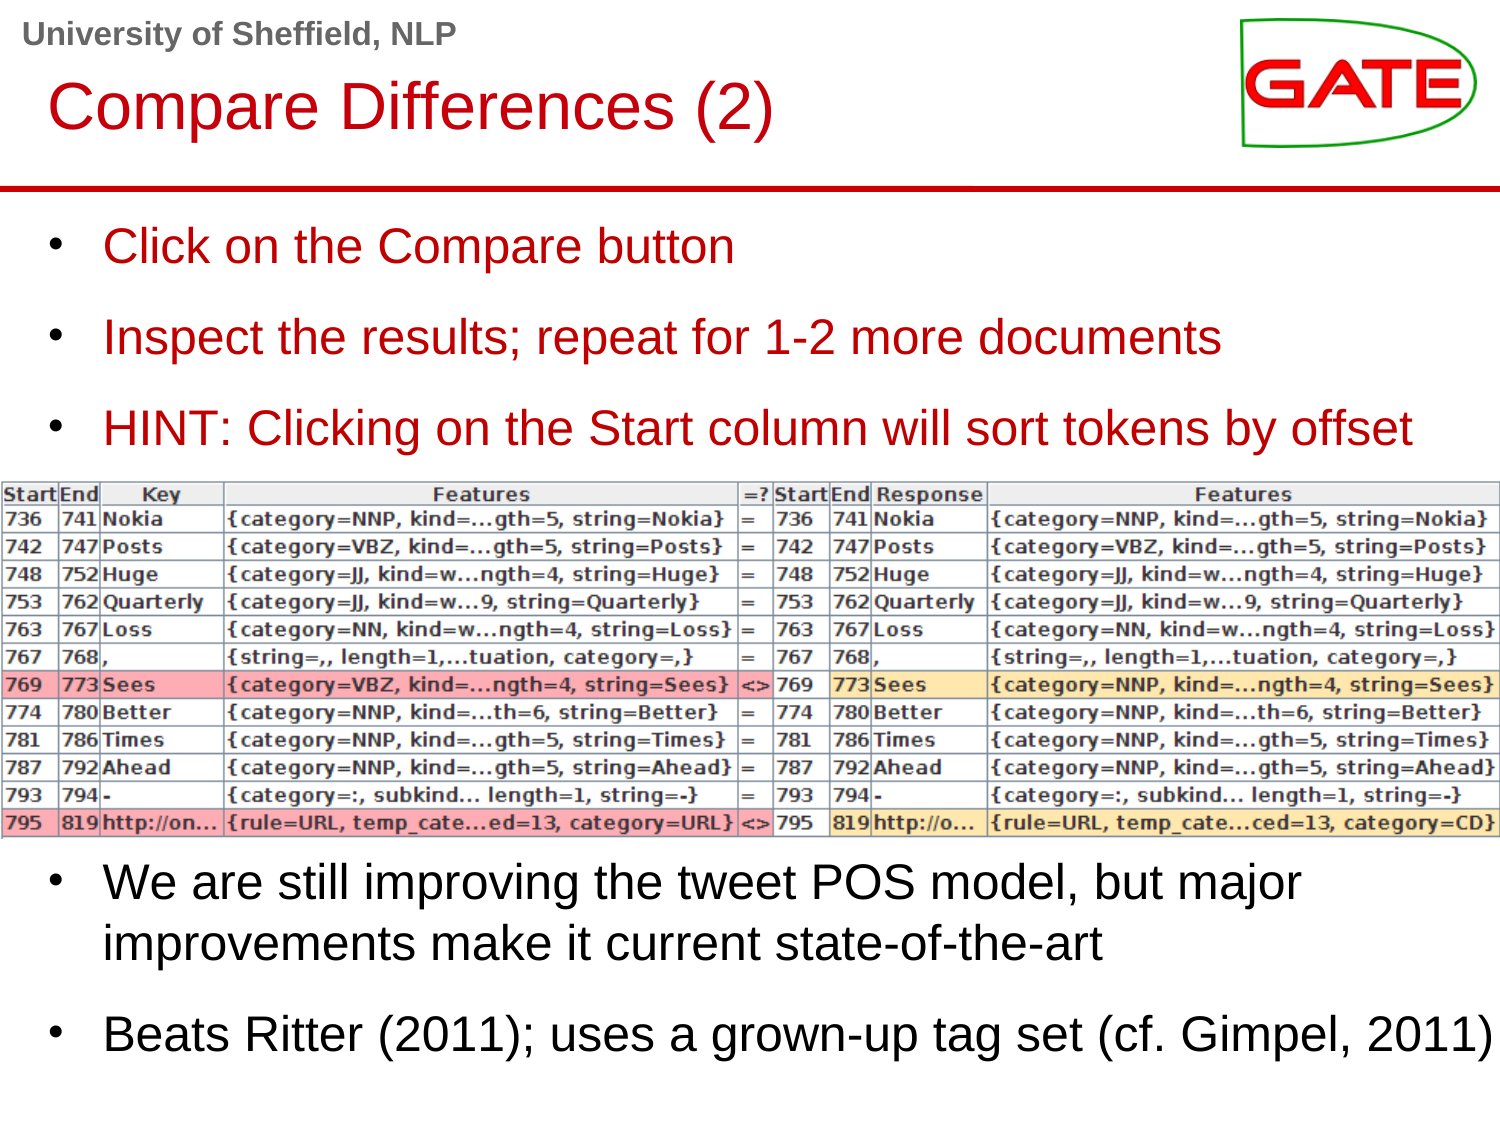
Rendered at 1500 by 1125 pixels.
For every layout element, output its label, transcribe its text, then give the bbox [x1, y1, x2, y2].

text_box Compare Differences (2) [47, 47, 1267, 168]
picture [0, 480, 1500, 839]
text_box Click on the Compare button Inspect the results; repeat for 1-2 more documents HINT: Clicking on the Start column will sort tokens by offset We are still improving the tweet POS model, but major improvements make it current state-of-the-art Beats Ritter (2011); uses a grown-up tag set (cf. Gimpel, 2011) [47, 212, 1500, 480]
text_box Click on the Compare button Inspect the results; repeat for 1-2 more documents HINT: Clicking on the Start column will sort tokens by offset We are still improving the tweet POS model, but major improvements make it current state-of-the-art Beats Ritter (2011); uses a grown-up tag set (cf. Gimpel, 2011) [47, 839, 1500, 1063]
picture [1240, 18, 1477, 148]
